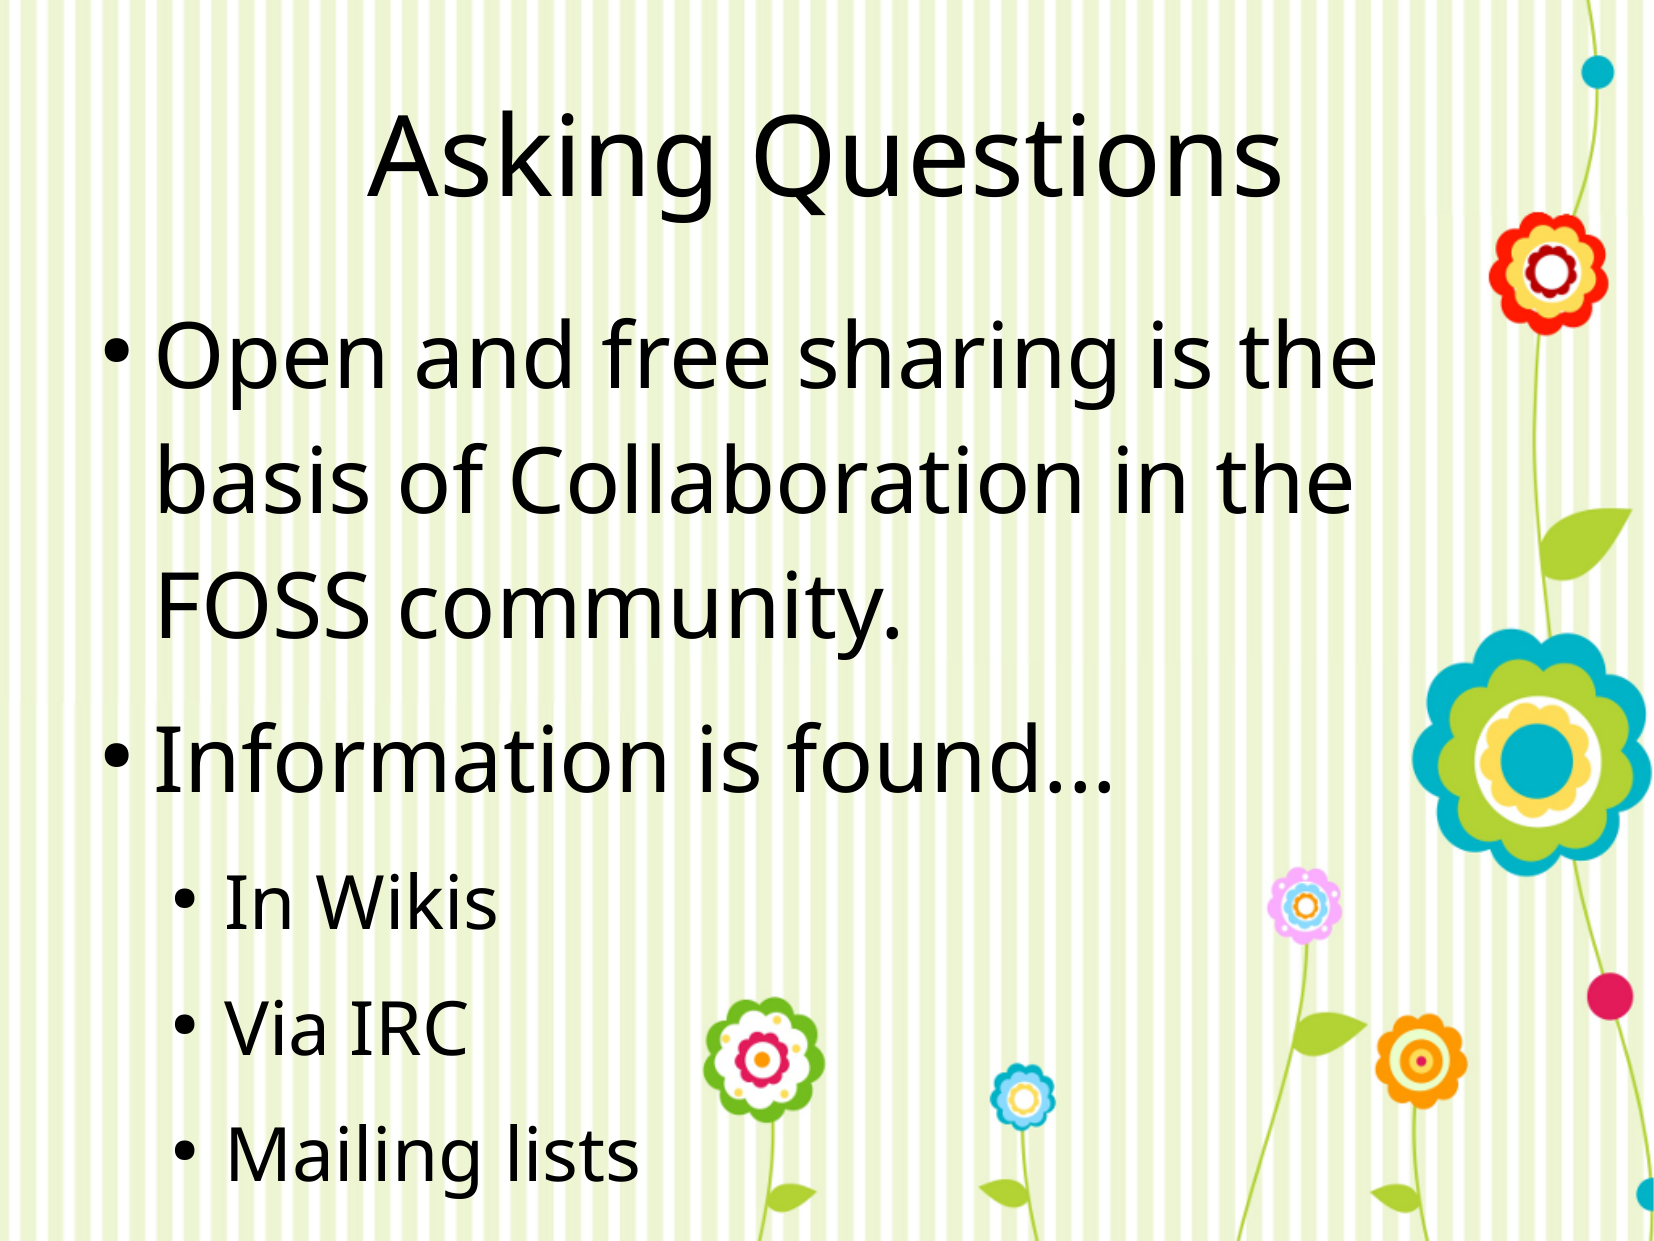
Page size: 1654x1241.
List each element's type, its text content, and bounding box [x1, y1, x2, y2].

list Open and free sharing is the basis of Collaboration in the FOSS community. Information is found... In Wikis Via IRC Mailing lists [82, 290, 1571, 1186]
title Asking Questions [82, 56, 1571, 250]
picture [0, 0, 1654, 1241]
